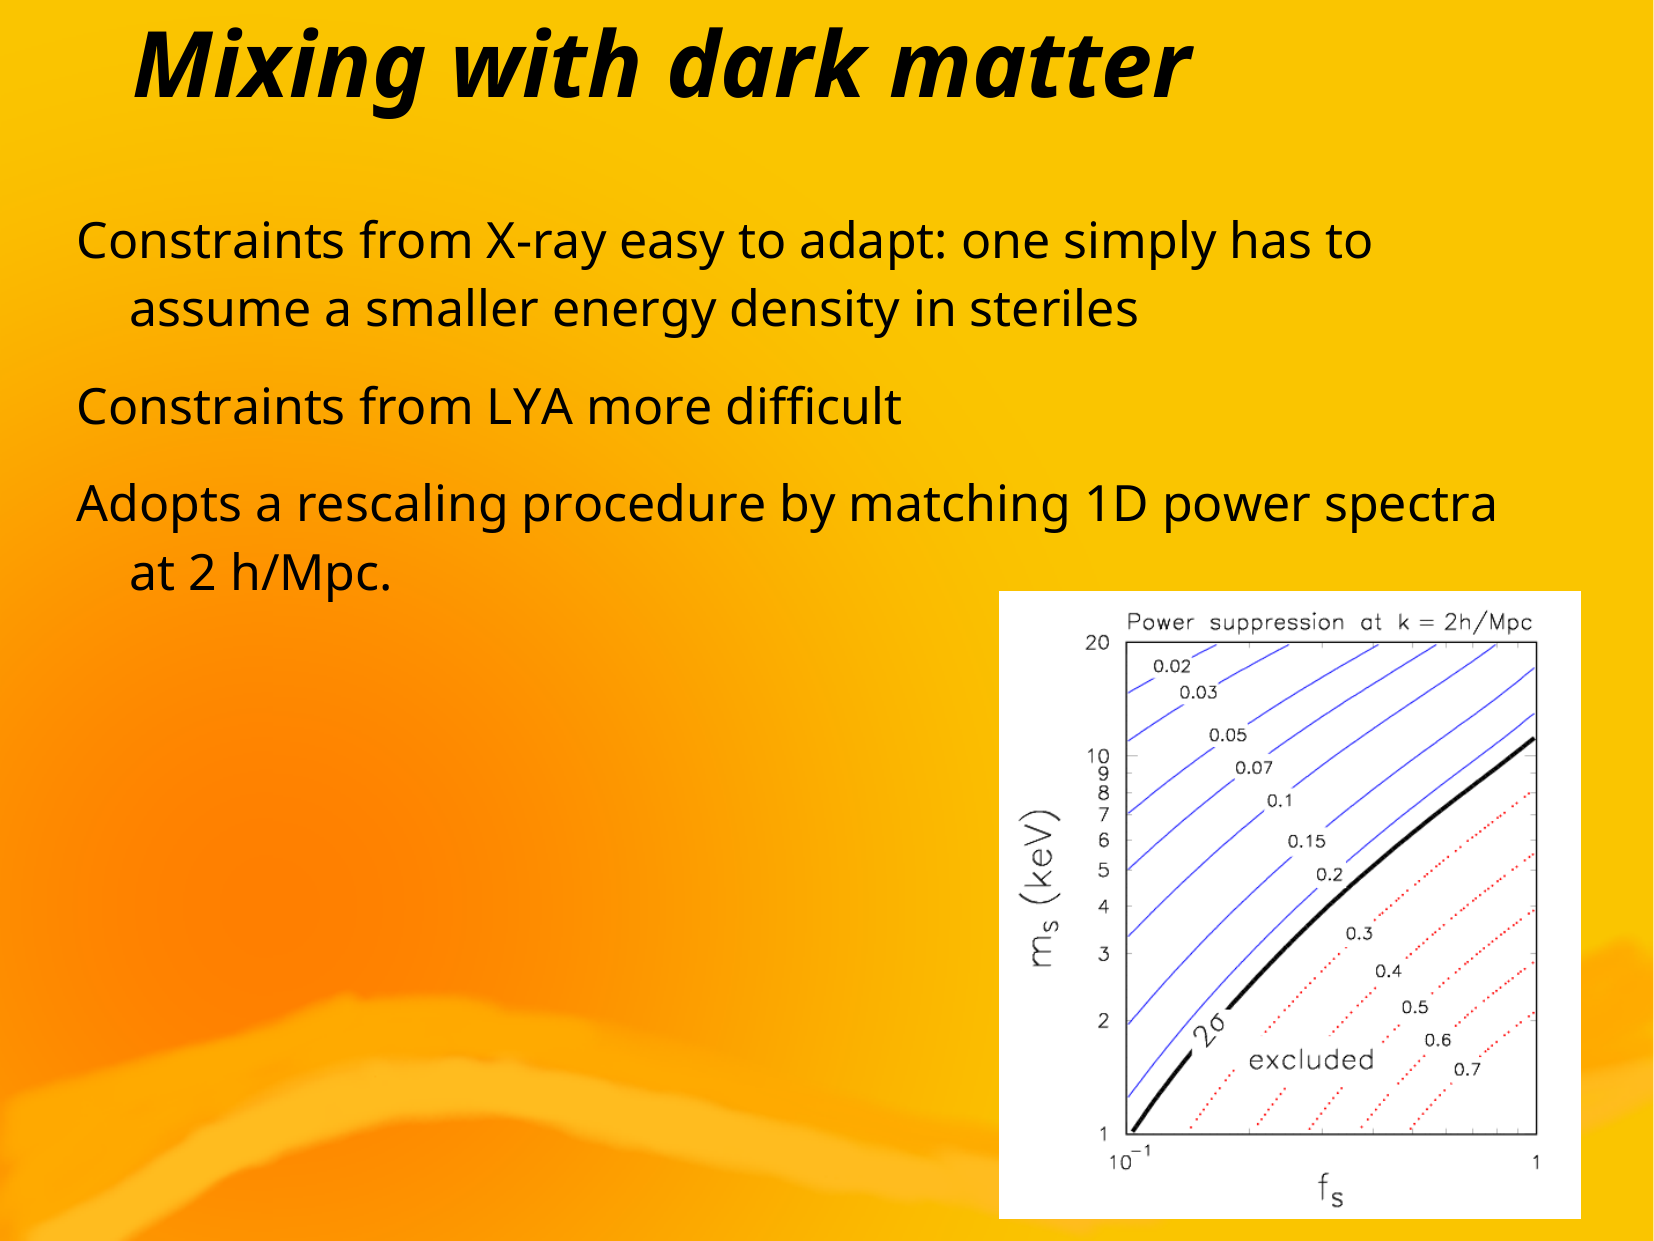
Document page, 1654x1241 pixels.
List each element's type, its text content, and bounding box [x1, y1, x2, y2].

picture [0, 0, 1654, 1241]
list Constraints from X-ray easy to adapt: one simply has to assume a smaller energy density in steriles Constraints from LYA more difficult Adopts a rescaling procedure by matching 1D power spectra at 2 h/Mpc. [58, 204, 1545, 1132]
title Mixing with dark matter [132, 0, 1545, 204]
